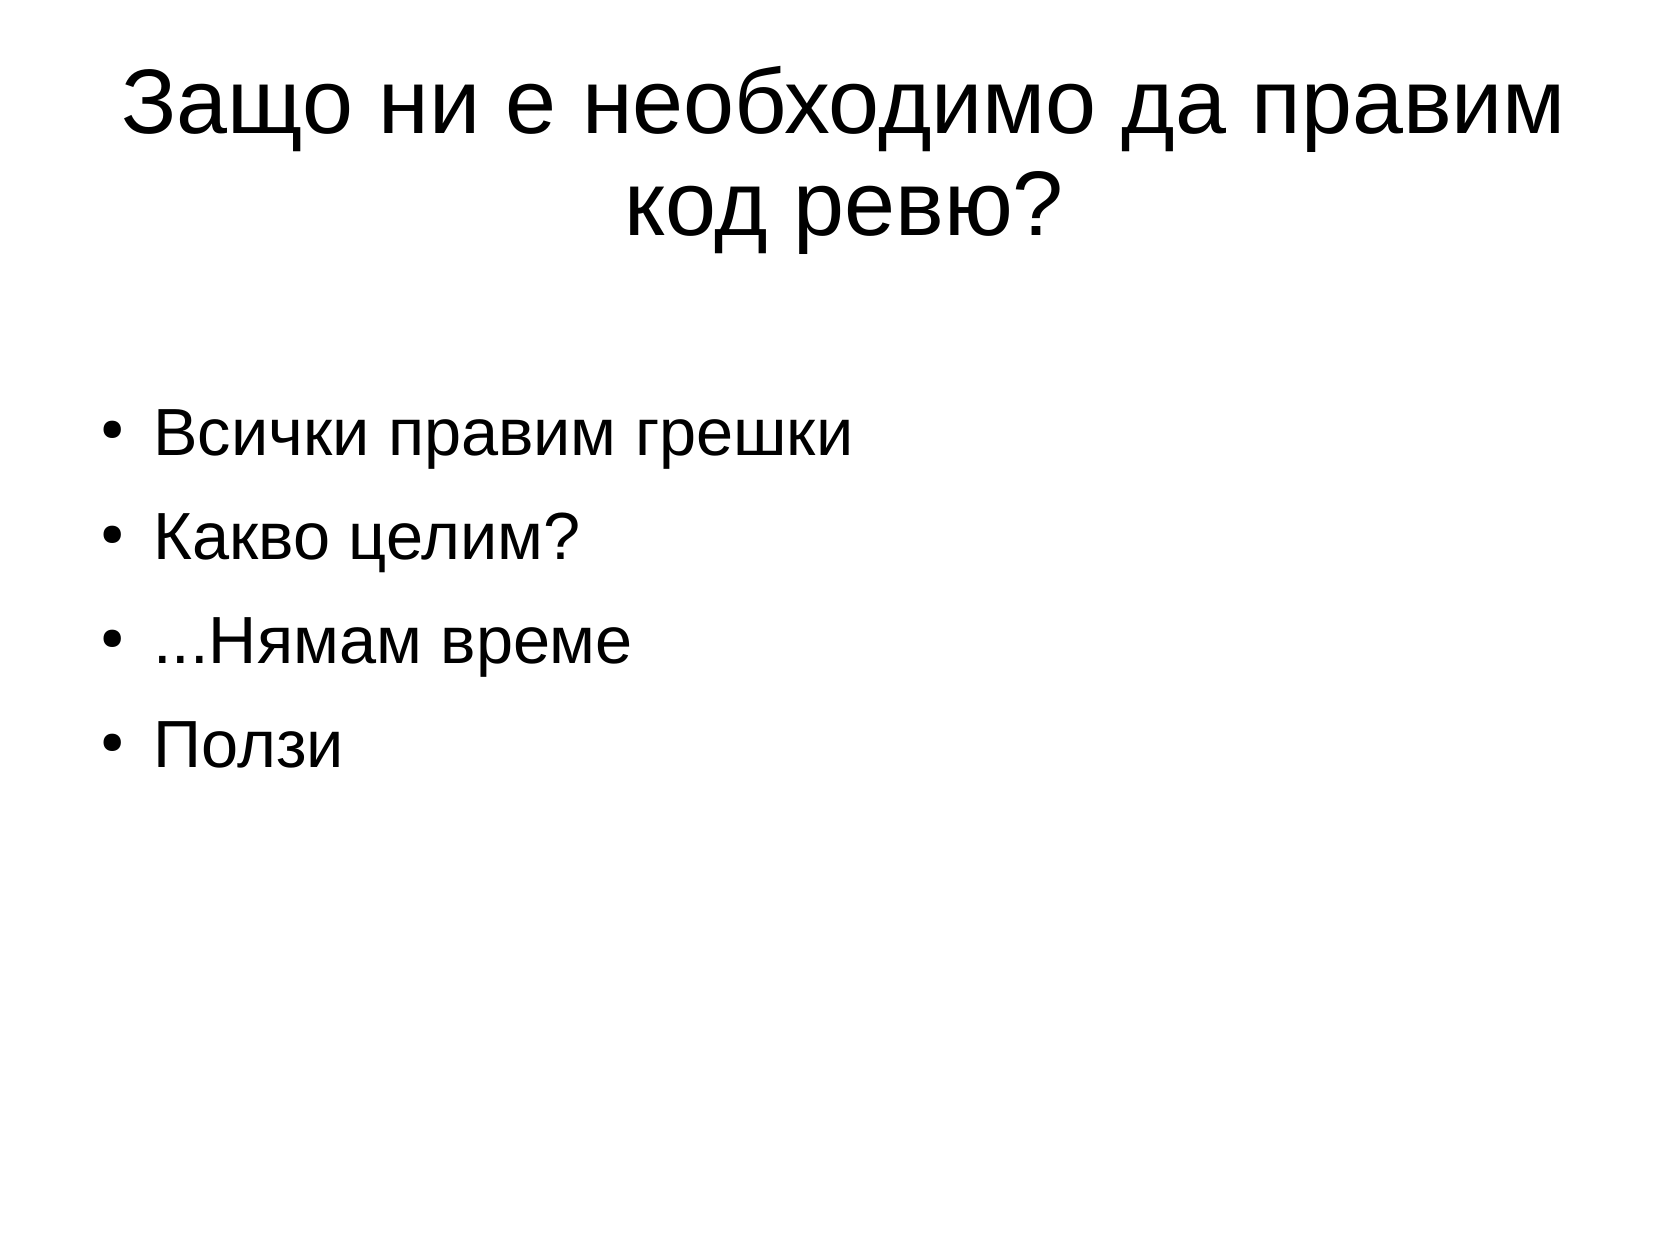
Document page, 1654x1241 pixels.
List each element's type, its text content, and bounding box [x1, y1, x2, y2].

title Защо ни е необходимо да правим код ревю? [82, 49, 1571, 257]
list Всички правим грешки Какво целим? ...Нямам време Ползи [82, 290, 1571, 1010]
